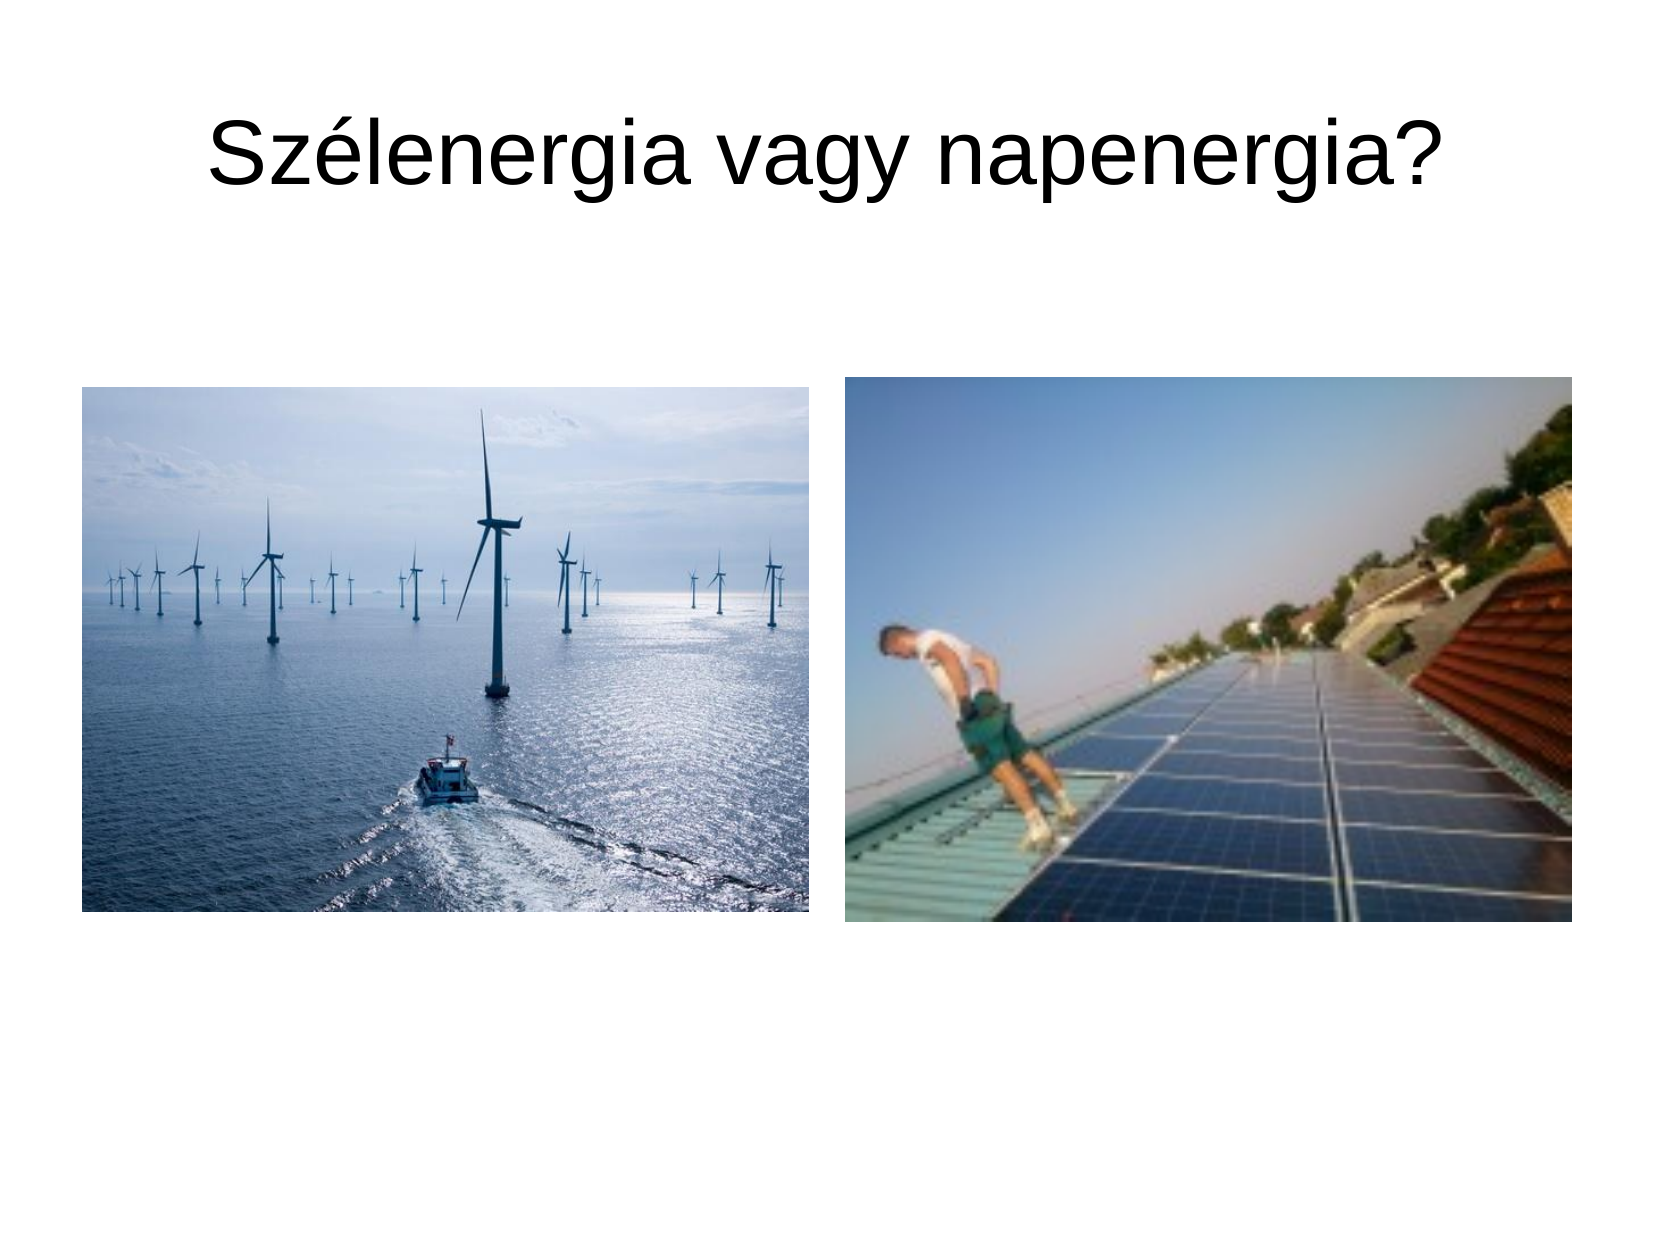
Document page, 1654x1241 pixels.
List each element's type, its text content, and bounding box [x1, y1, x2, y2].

picture [845, 377, 1572, 923]
picture [82, 387, 809, 912]
title Szélenergia vagy napenergia? [82, 49, 1571, 257]
